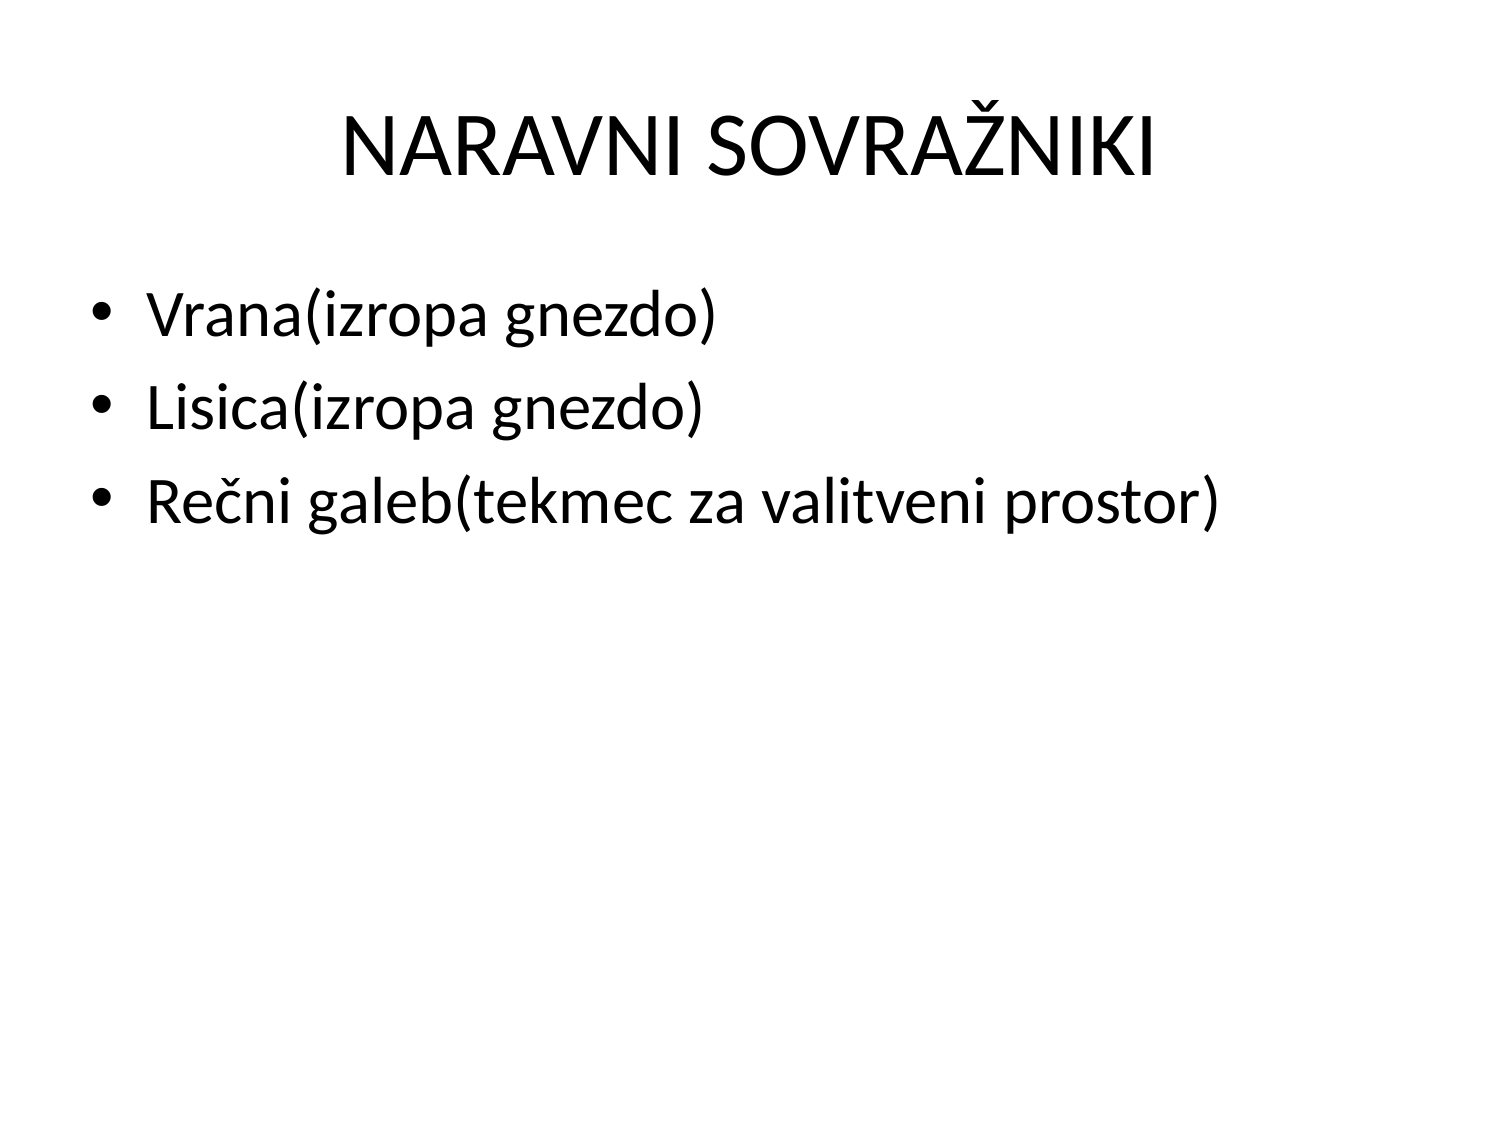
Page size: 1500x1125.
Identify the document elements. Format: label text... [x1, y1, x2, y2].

title NARAVNI SOVRAŽNIKI [75, 45, 1425, 233]
list Vrana(izropa gnezdo) Lisica(izropa gnezdo) Rečni galeb(tekmec za valitveni prostor) [75, 262, 1425, 1005]
